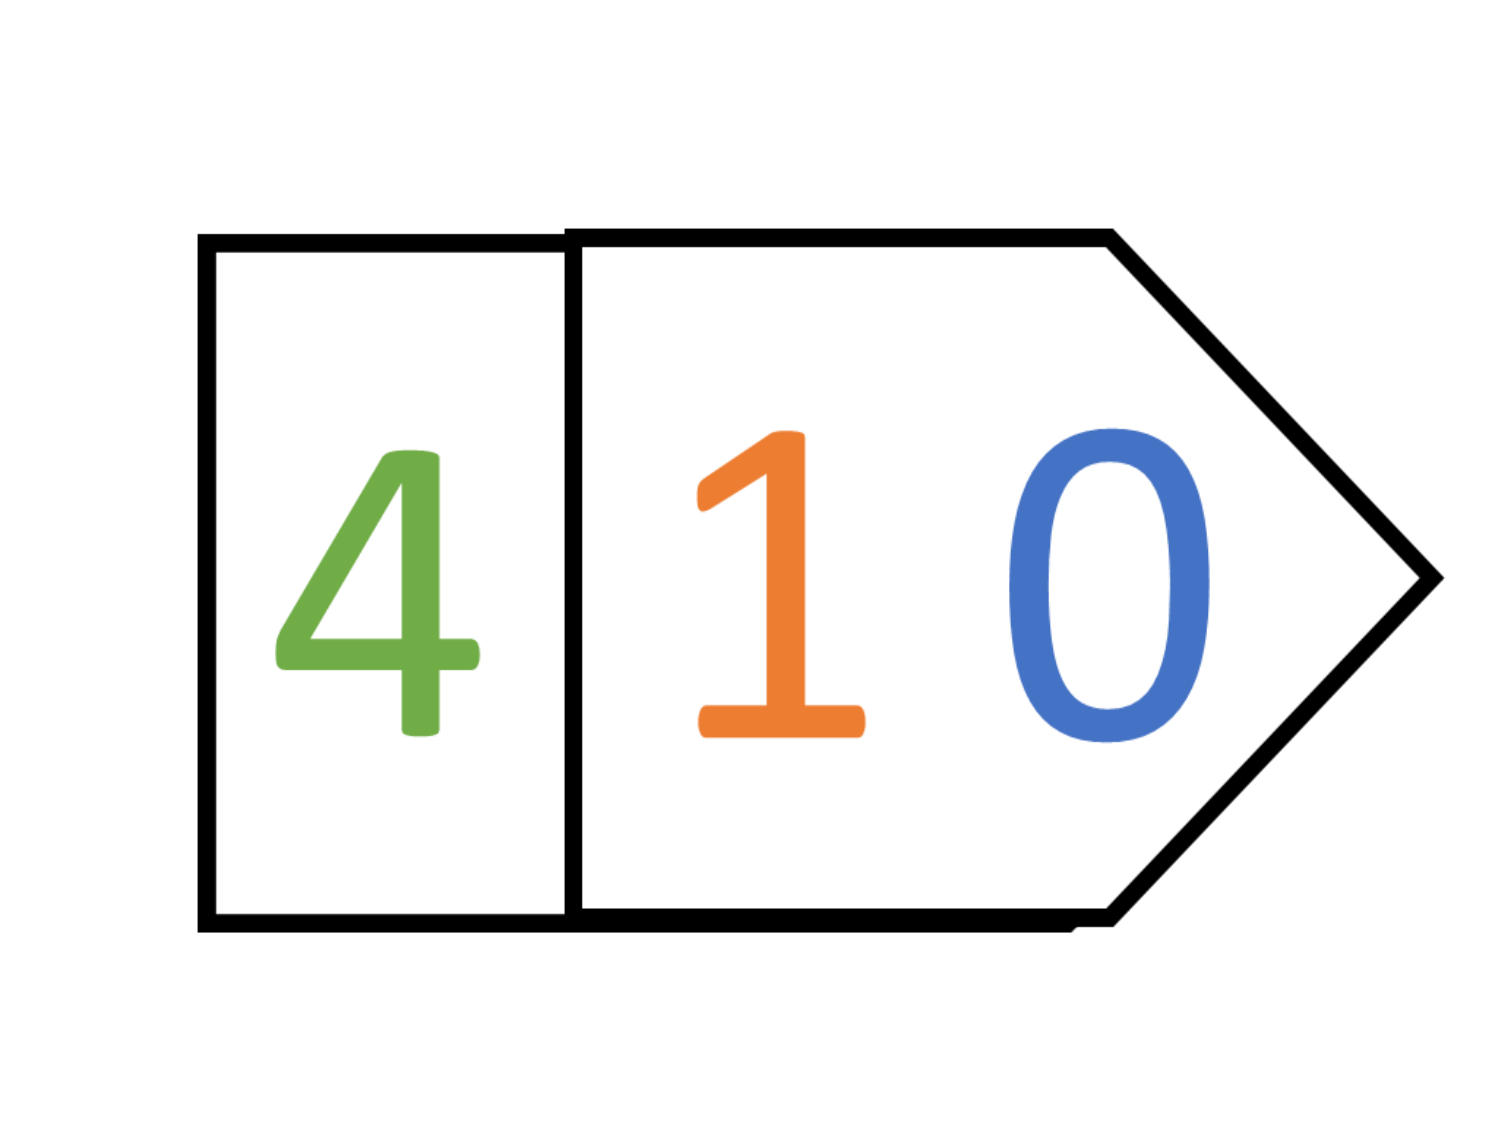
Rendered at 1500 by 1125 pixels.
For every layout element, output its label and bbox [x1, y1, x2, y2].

picture [0, 141, 1500, 1125]
